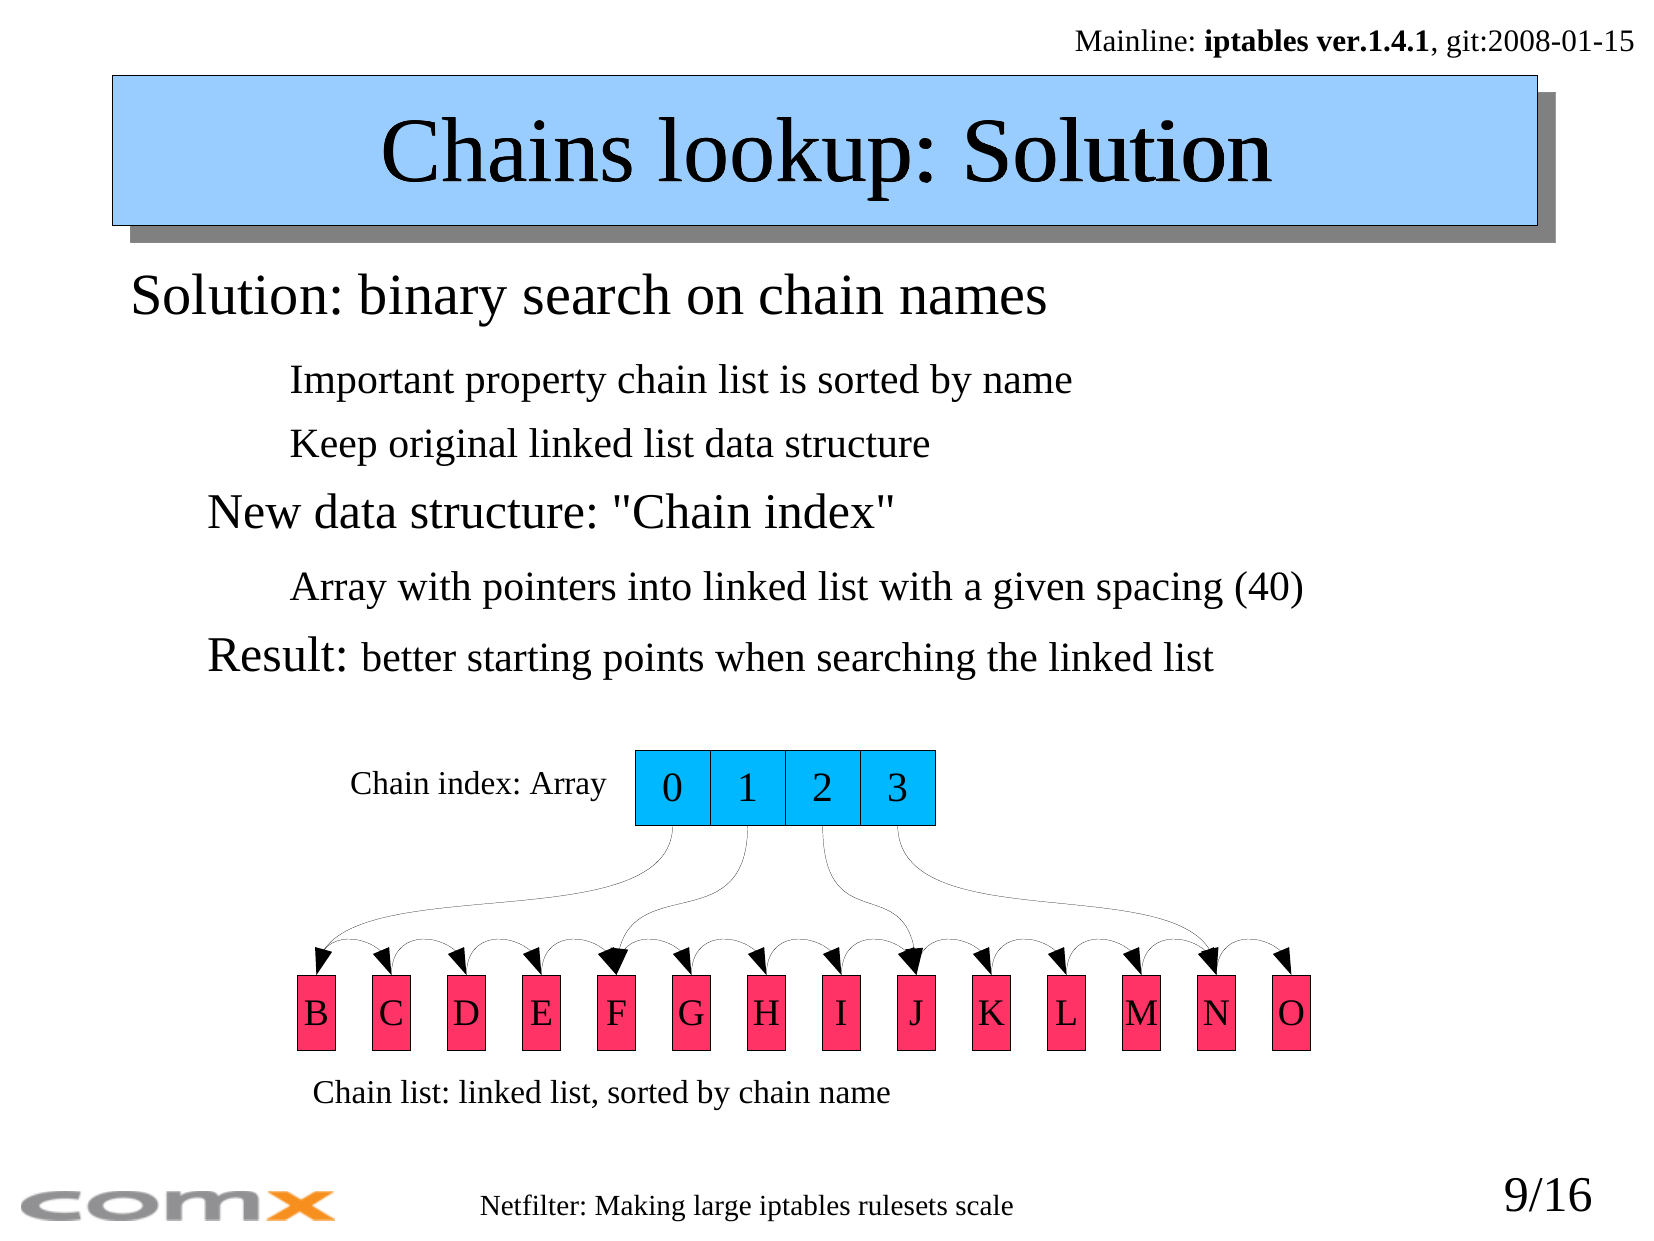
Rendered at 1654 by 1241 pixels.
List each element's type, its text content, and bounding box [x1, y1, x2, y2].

text_box Mainline: iptables ver.1.4.1, git:2008-01-15 [862, 8, 1651, 73]
list Solution: binary search on chain names Important property chain list is sorted by name Keep original linked list data structure New data structure: "Chain index" Array with pointers into linked list with a given spacing (40) Result: better starting points when searching the linked list [112, 262, 1613, 751]
text_box I [822, 975, 861, 1051]
text_box N [1197, 975, 1236, 1051]
text_box C [372, 975, 411, 1051]
text_box L [1047, 975, 1086, 1051]
text_box 2 [785, 750, 860, 826]
text_box 0 [636, 750, 710, 826]
text_box J [897, 975, 936, 1051]
title Chains lookup: Solution [116, 90, 1538, 211]
text_box Chain index: Array [335, 750, 636, 855]
text_box K [972, 975, 1011, 1051]
text_box 1 [710, 750, 785, 826]
text_box 3 [860, 750, 936, 826]
text_box F [597, 975, 636, 1051]
picture [21, 1191, 335, 1221]
text_box D [447, 975, 486, 1051]
text_box G [672, 975, 711, 1051]
text_box Chain list: linked list, sorted by chain name [297, 1058, 1123, 1163]
text_box H [747, 975, 786, 1051]
text_box M [1122, 975, 1161, 1051]
text_box B [297, 975, 336, 1051]
text_box O [1272, 975, 1311, 1051]
text_box E [522, 975, 561, 1051]
